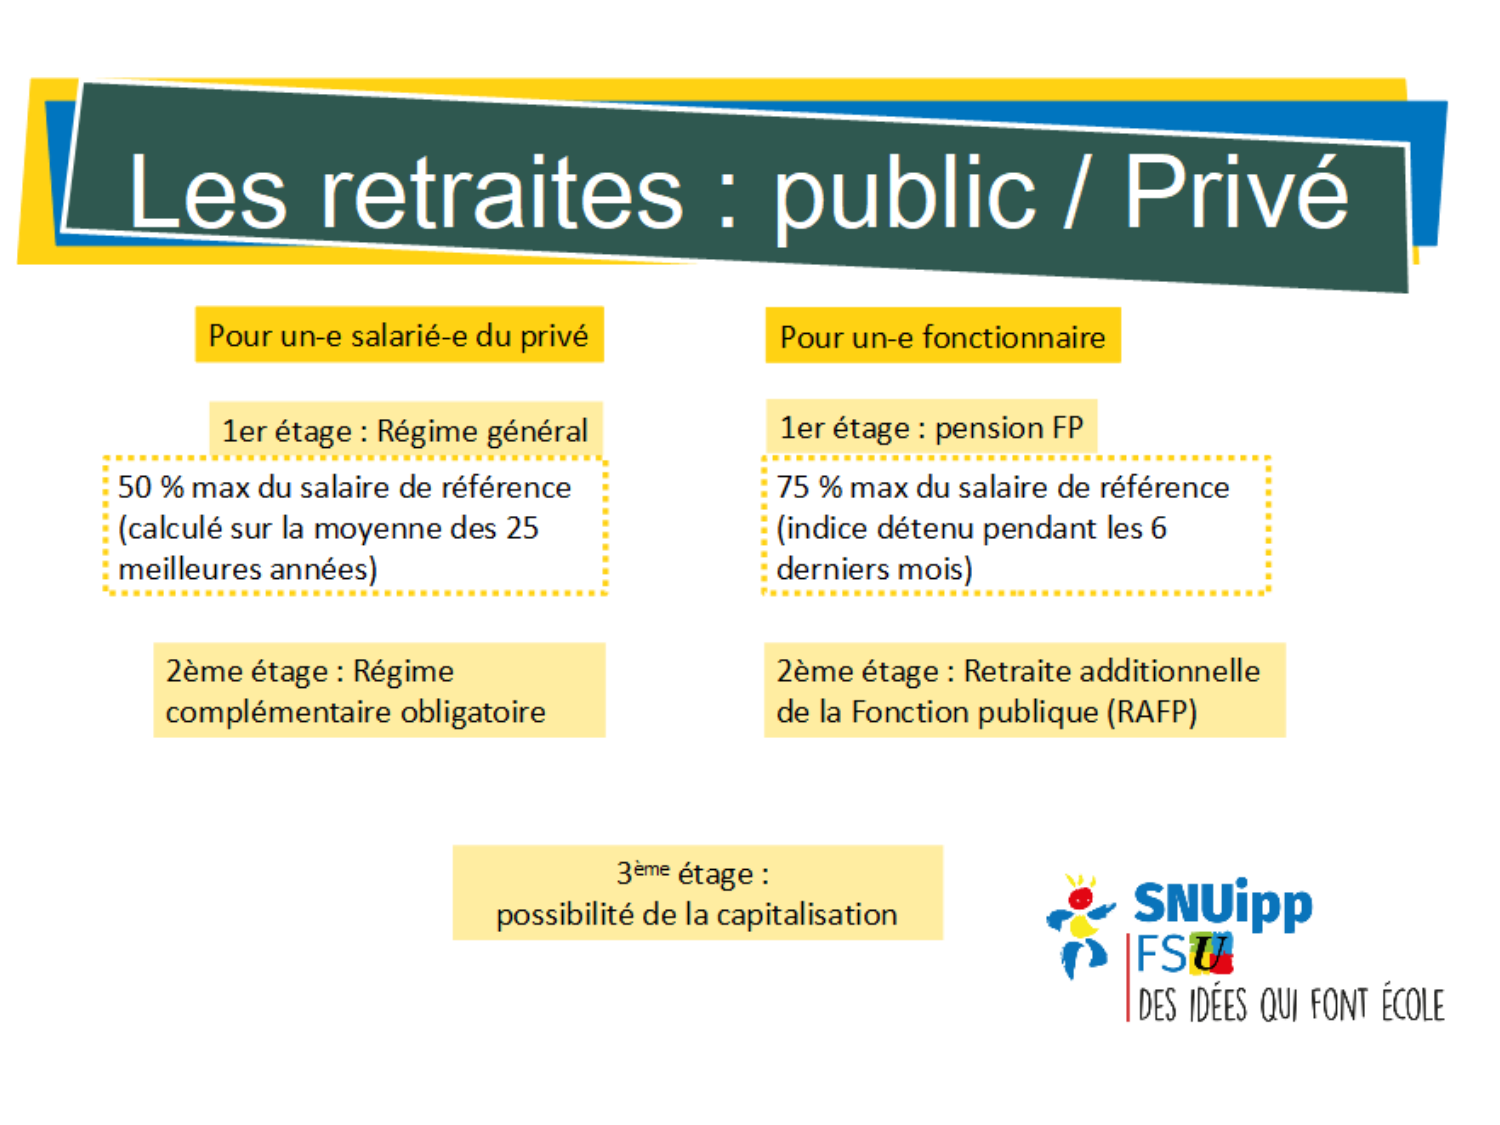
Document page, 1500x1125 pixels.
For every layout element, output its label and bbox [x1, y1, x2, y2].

picture [16, 76, 1484, 1063]
